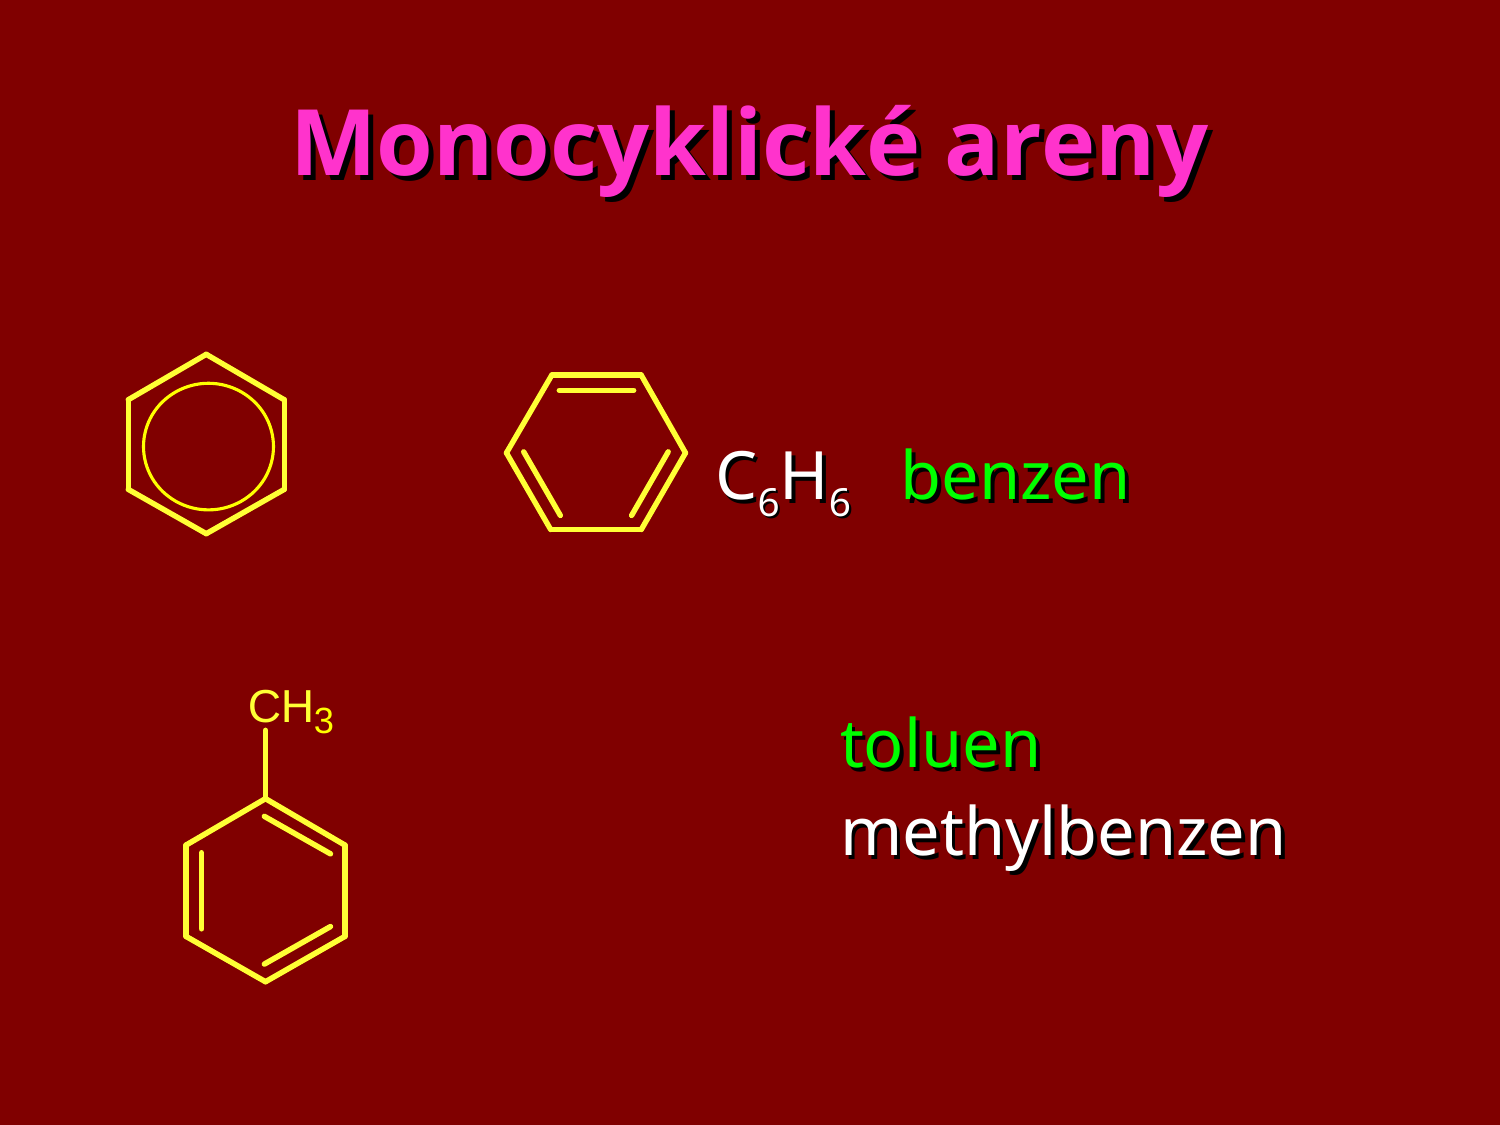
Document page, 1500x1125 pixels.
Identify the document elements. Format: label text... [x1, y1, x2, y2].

list C6H6 benzen toluen methylbenzen [75, 262, 1353, 1001]
chart [123, 350, 290, 540]
text_box [478, 347, 715, 559]
title Monocyklické areny [75, 45, 1426, 233]
chart [157, 680, 375, 1012]
